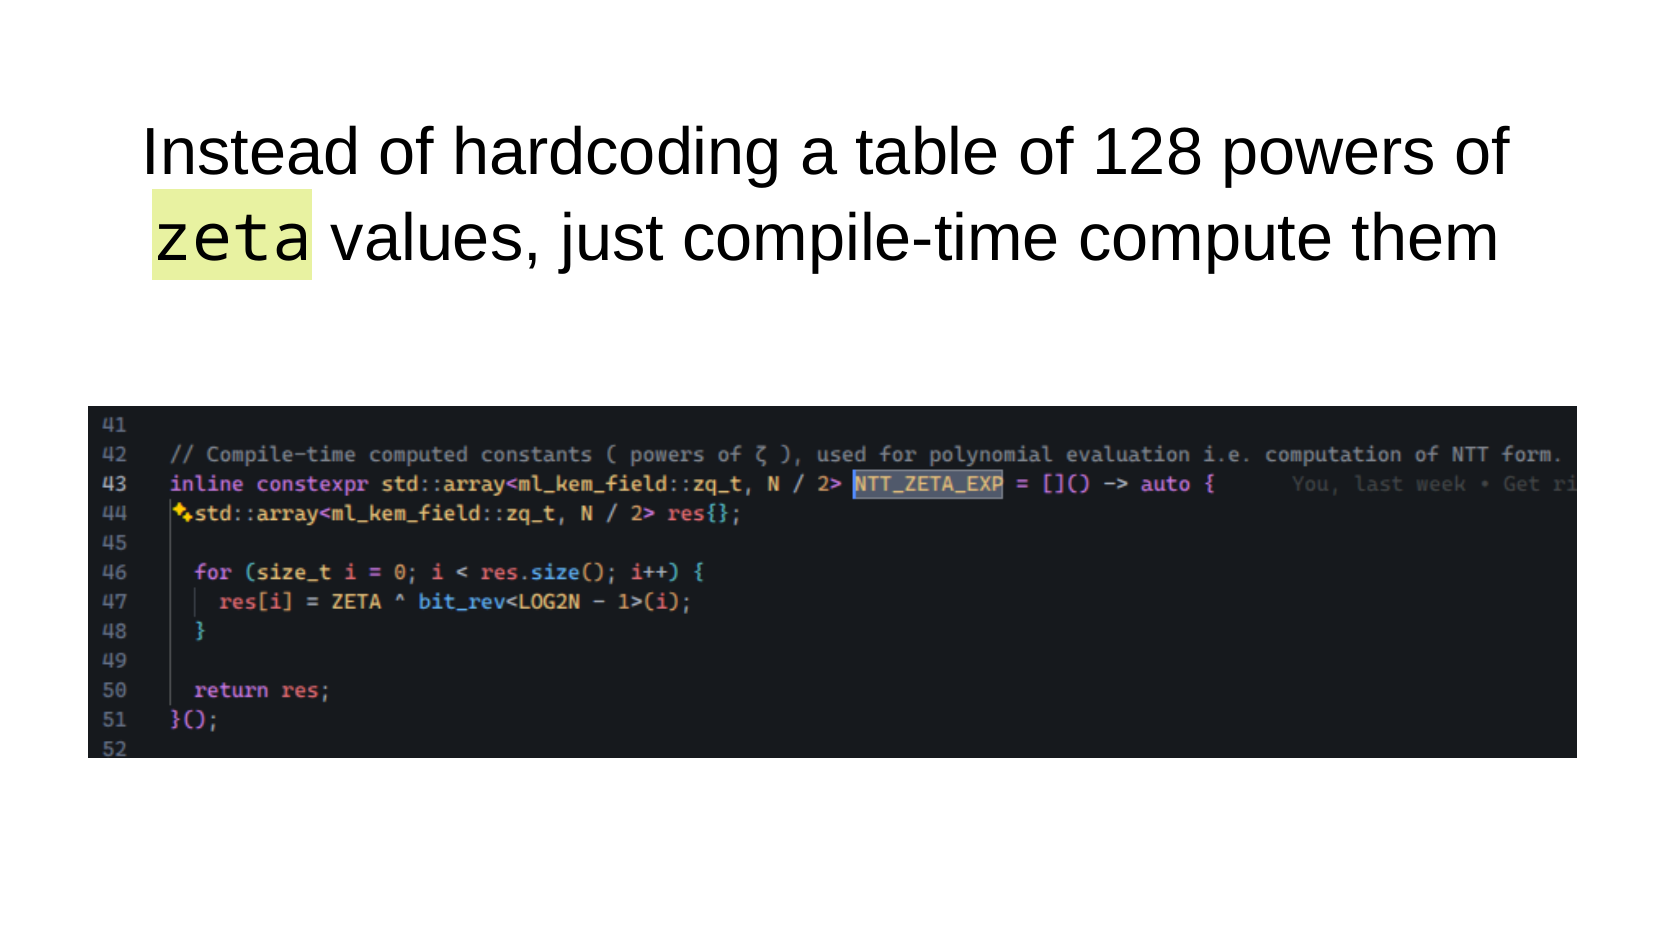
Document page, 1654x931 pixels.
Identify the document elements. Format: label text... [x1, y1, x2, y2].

picture [88, 406, 1577, 758]
title Instead of hardcoding a table of 128 powers of zeta values, just compile-time compute them [82, 118, 1571, 276]
